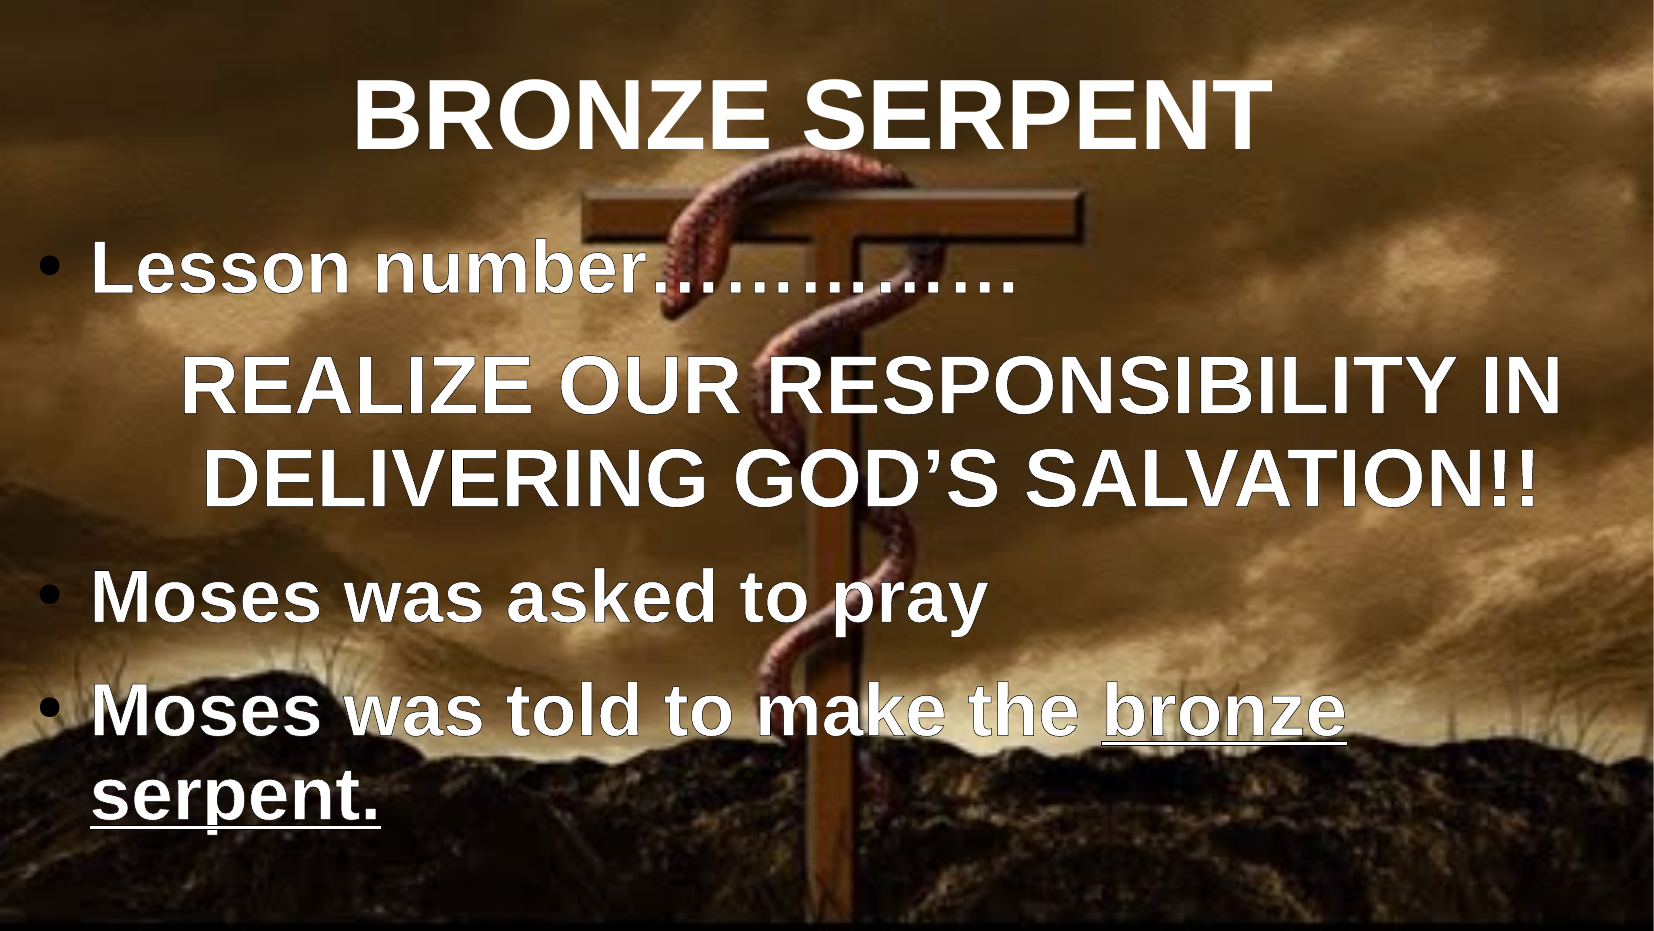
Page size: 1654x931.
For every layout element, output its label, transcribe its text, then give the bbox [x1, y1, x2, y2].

picture [0, 0, 1654, 931]
title BRONZE SERPENT [82, 37, 1571, 193]
list Lesson number…………… REALIZE OUR RESPONSIBILITY IN DELIVERING GOD’S SALVATION!! Moses was asked to pray Moses was told to make the bronze serpent. [18, 225, 1654, 900]
